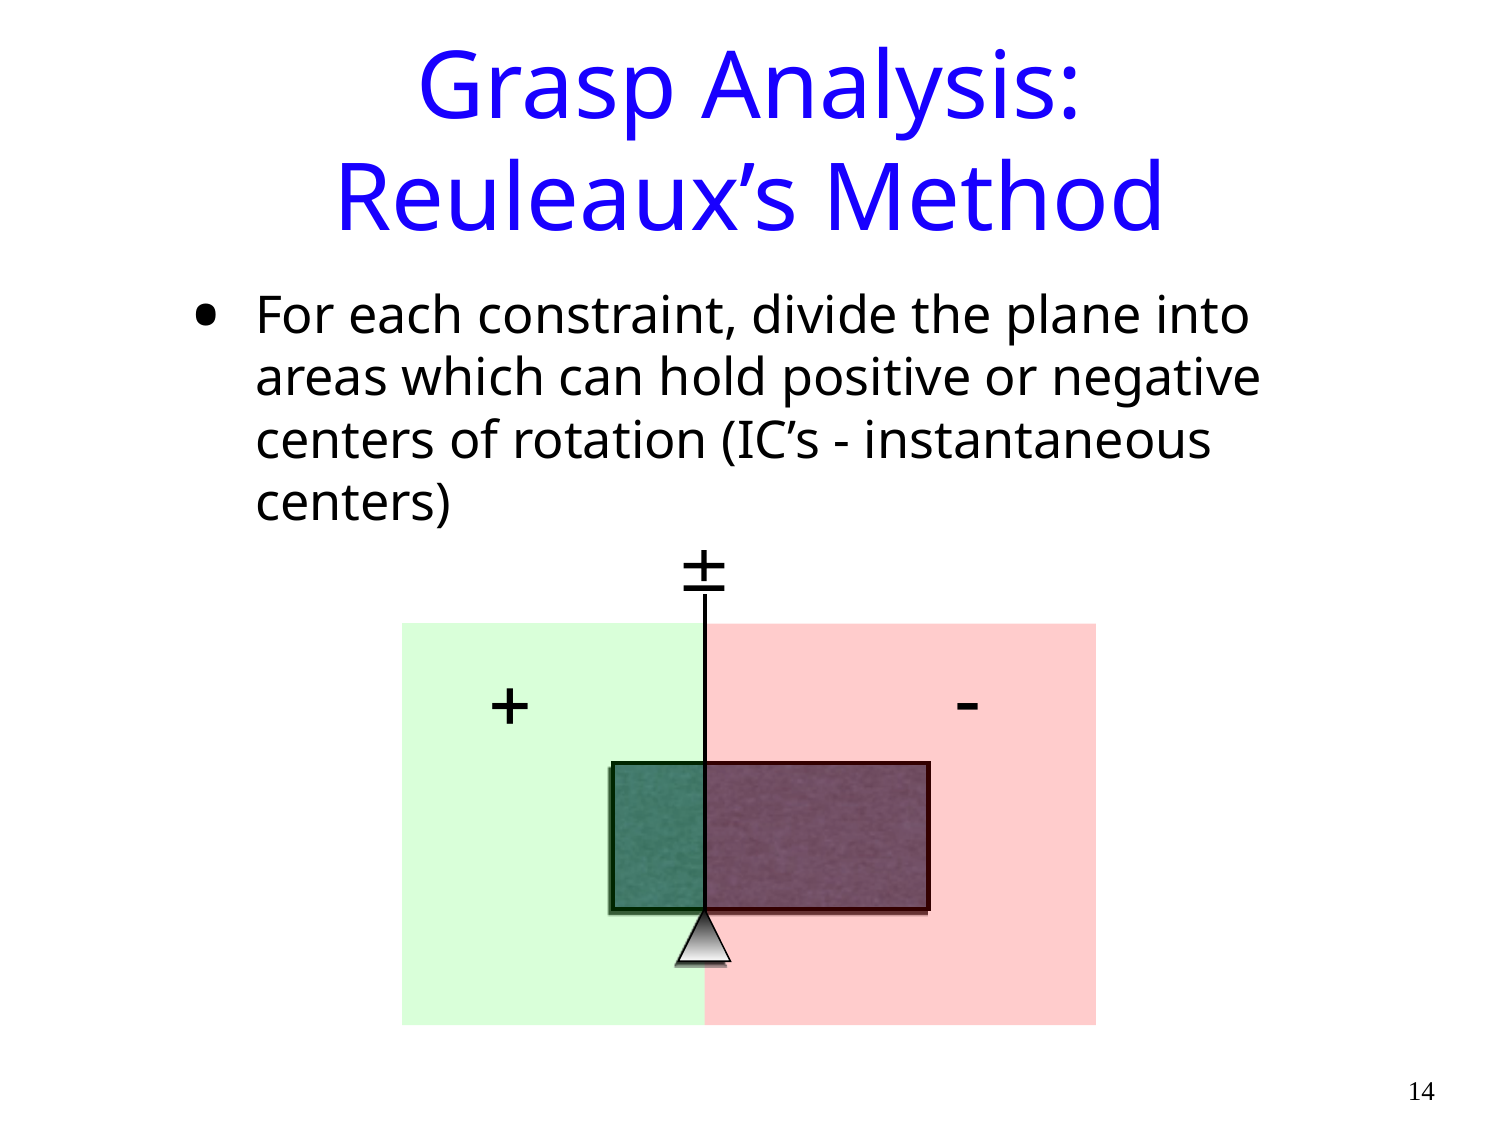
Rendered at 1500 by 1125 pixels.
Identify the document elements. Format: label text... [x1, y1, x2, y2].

title Grasp Analysis: Reuleaux’s Method [146, 21, 1354, 253]
text_box - [940, 645, 1031, 751]
list For each constraint, divide the plane into areas which can hold positive or negative centers of rotation (IC’s - instantaneous centers) [146, 275, 1354, 1023]
text_box + [473, 645, 564, 751]
text_box [402, 623, 1096, 1026]
text_box ± [662, 515, 753, 611]
